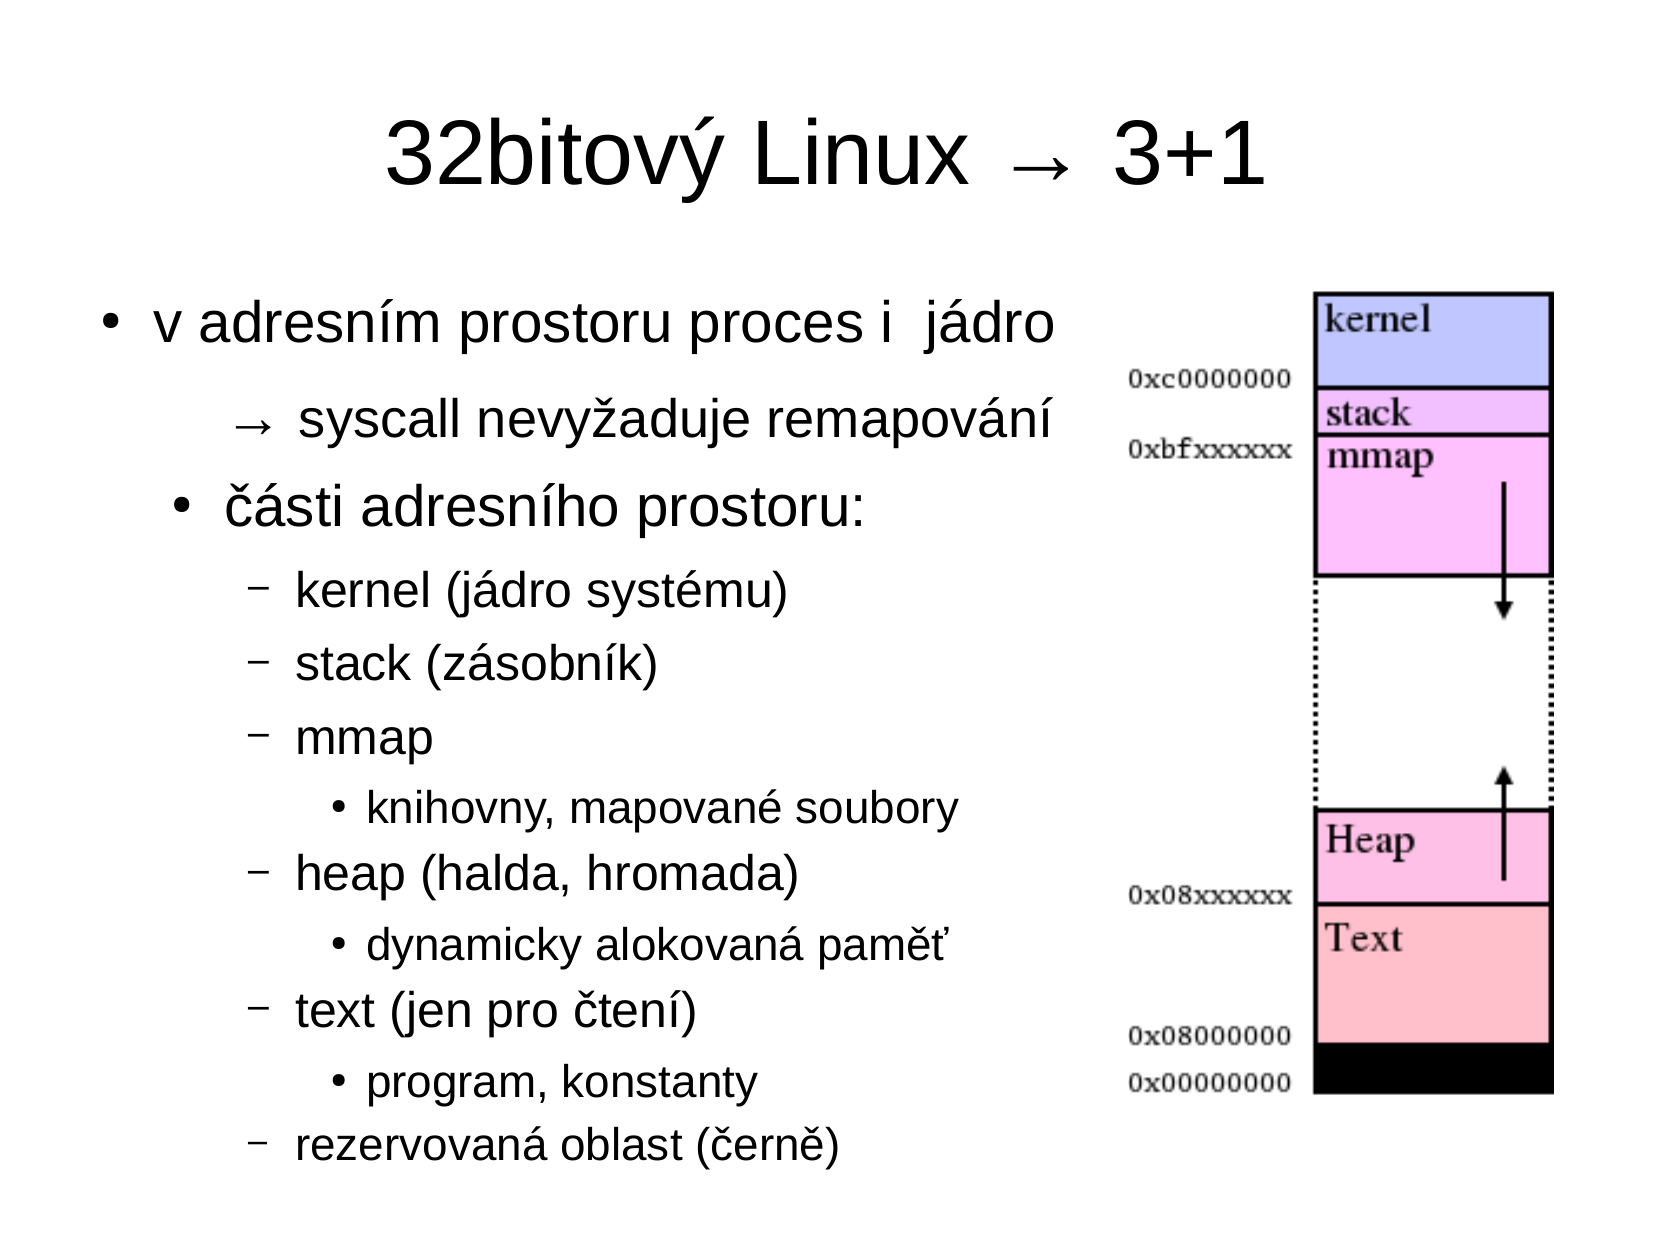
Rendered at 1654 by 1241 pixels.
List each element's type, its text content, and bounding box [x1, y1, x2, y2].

title 32bitový Linux → 3+1 [82, 49, 1571, 257]
picture [1128, 290, 1554, 1109]
list v adresním prostoru proces i jádro → syscall nevyžaduje remapování části adresního prostoru: kernel (jádro systému) stack (zásobník) mmap knihovny, mapované soubory heap (halda, hromada) dynamicky alokovaná paměť text (jen pro čtení) program, konstanty rezervovaná oblast (černě) [82, 290, 1076, 1170]
